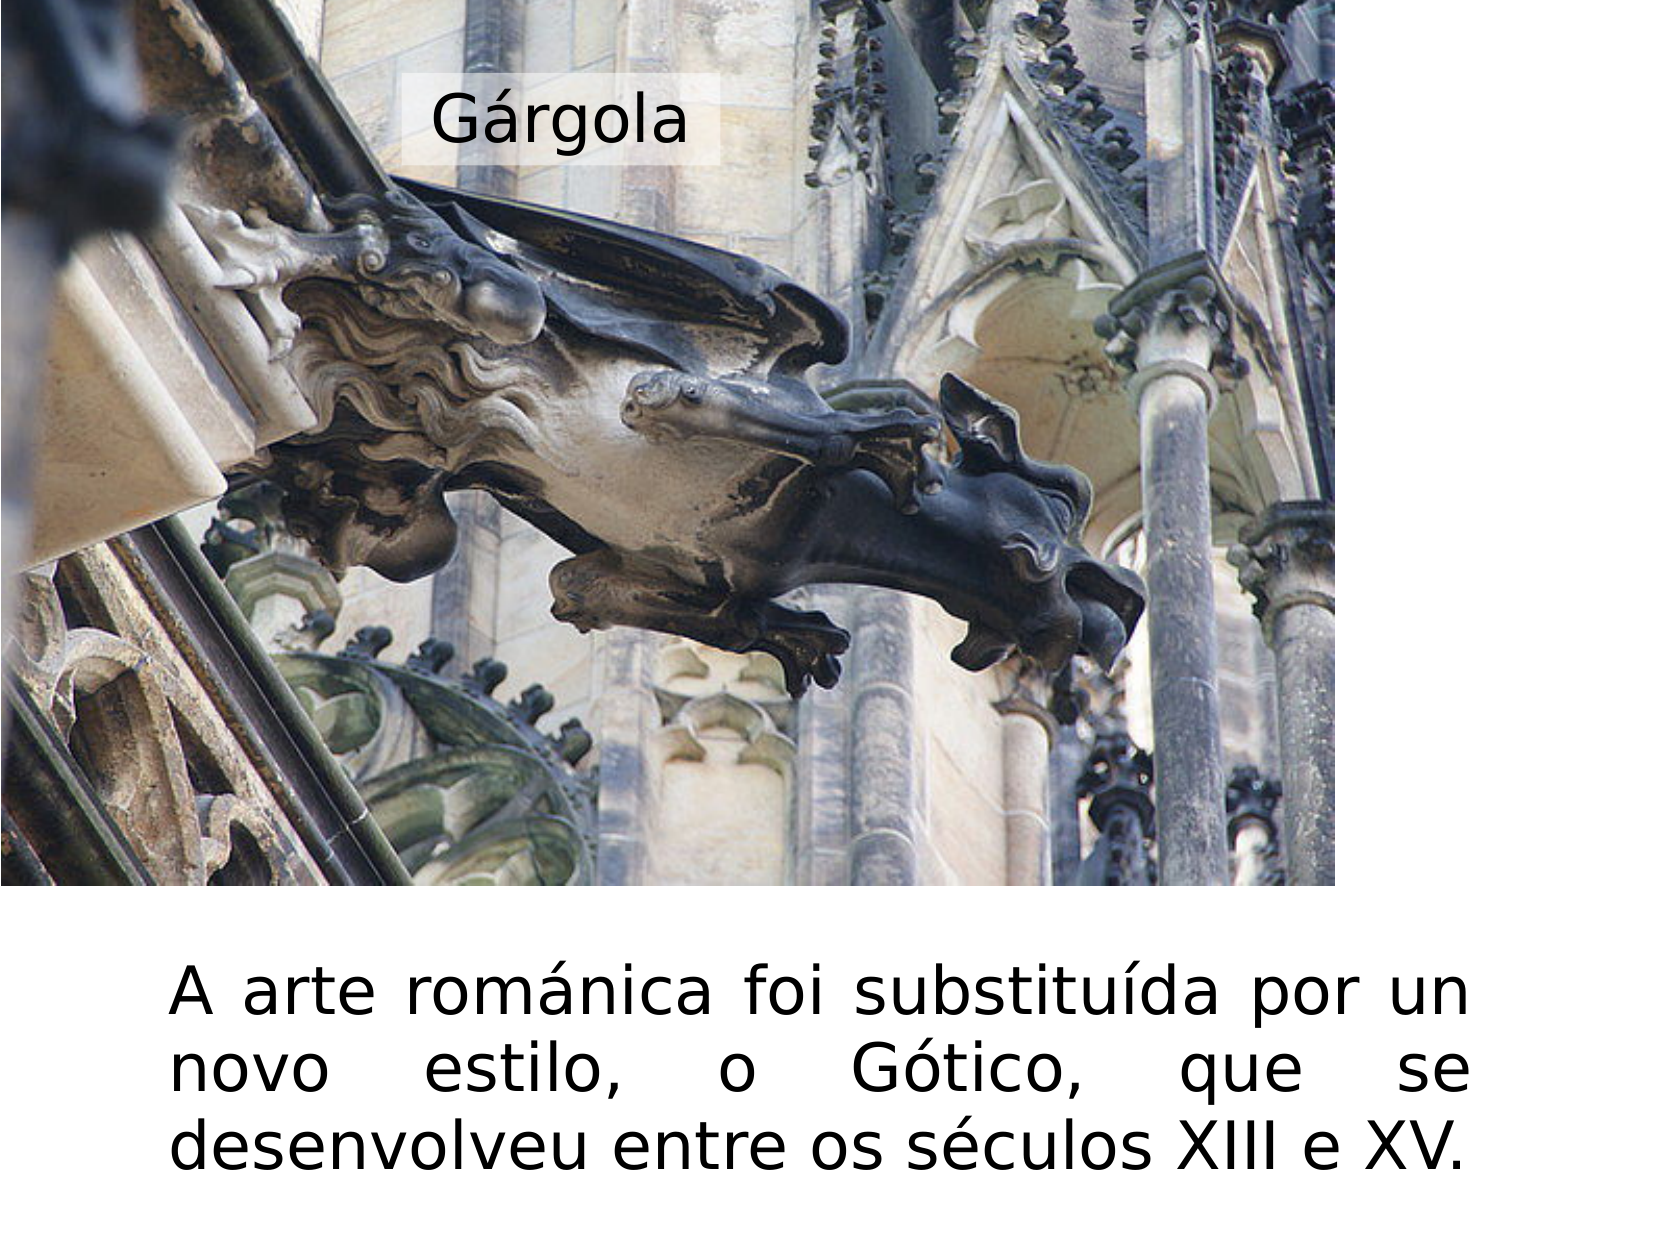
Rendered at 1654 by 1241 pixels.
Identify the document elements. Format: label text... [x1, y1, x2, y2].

picture [1, 0, 1335, 886]
text_box Gárgola [401, 72, 721, 166]
text_box A arte románica foi substituída por un novo estilo, o Gótico, que se desenvolveu entre os séculos XIII e XV. [153, 944, 1489, 1193]
